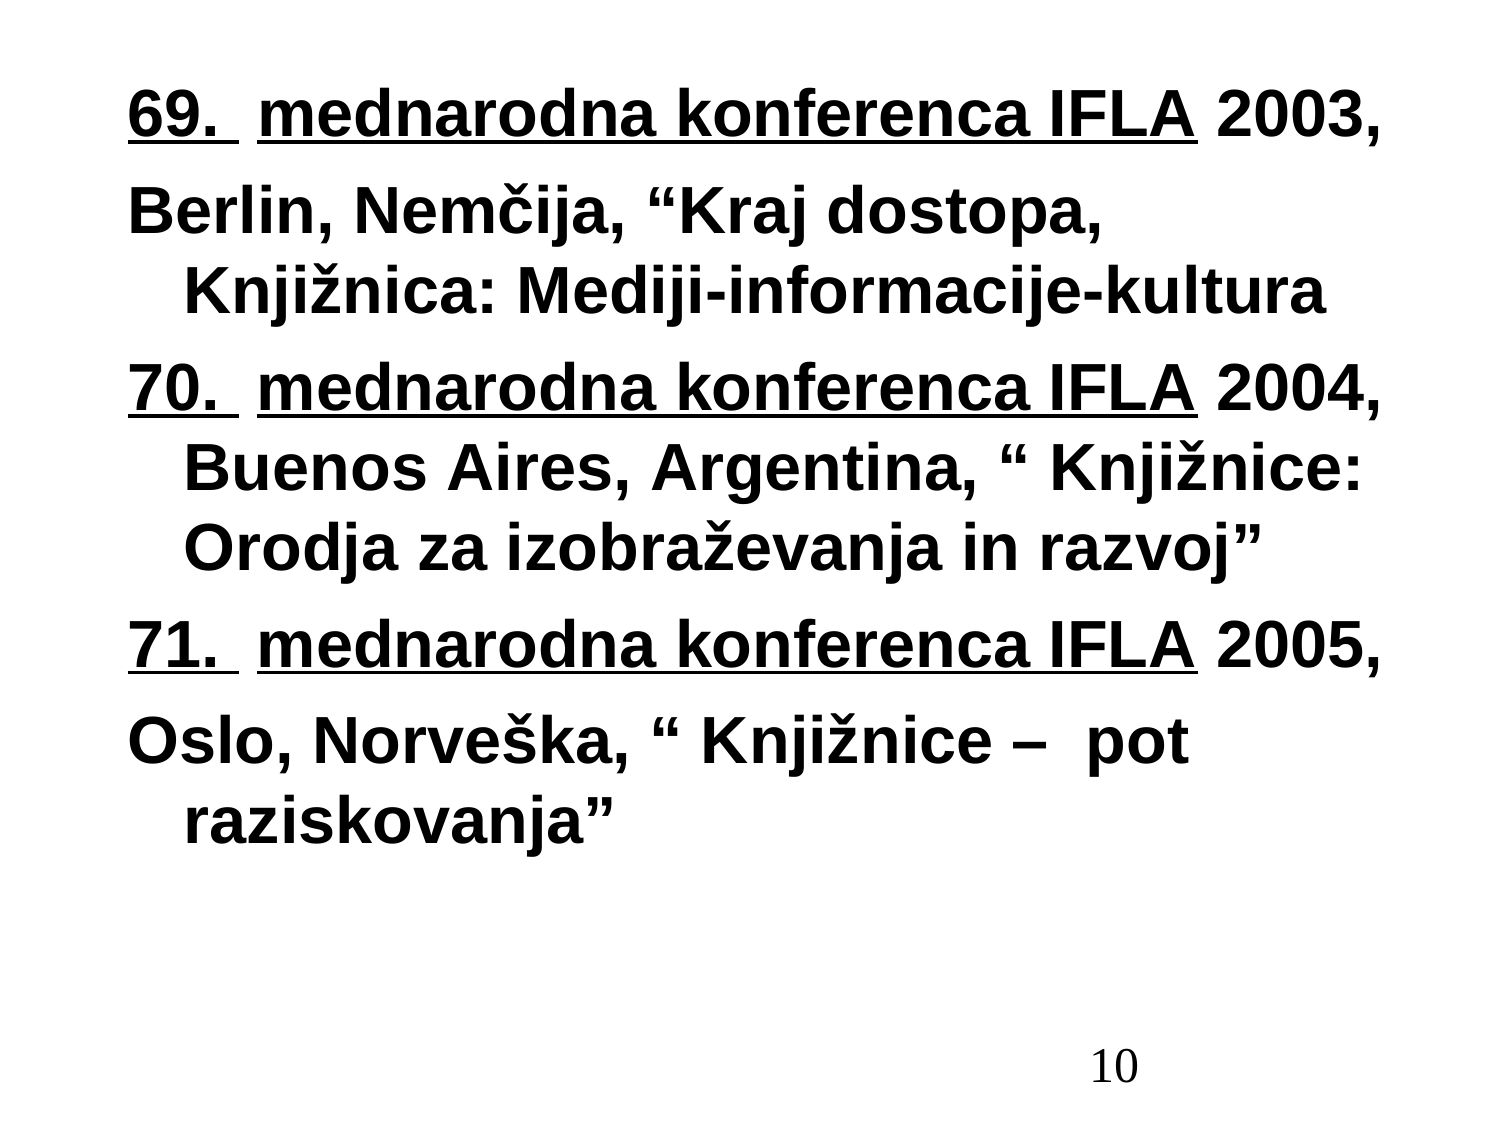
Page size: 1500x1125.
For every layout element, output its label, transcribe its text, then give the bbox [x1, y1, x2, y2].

list 69. mednarodna konferenca IFLA 2003, Berlin, Nemčija, “Kraj dostopa, Knjižnica: Mediji-informacije-kultura 70. mednarodna konferenca IFLA 2004, Buenos Aires, Argentina, “ Knjižnice: Orodja za izobraževanja in razvoj” 71. mednarodna konferenca IFLA 2005, Oslo, Norveška, “ Knjižnice – pot raziskovanja” [112, 62, 1425, 988]
